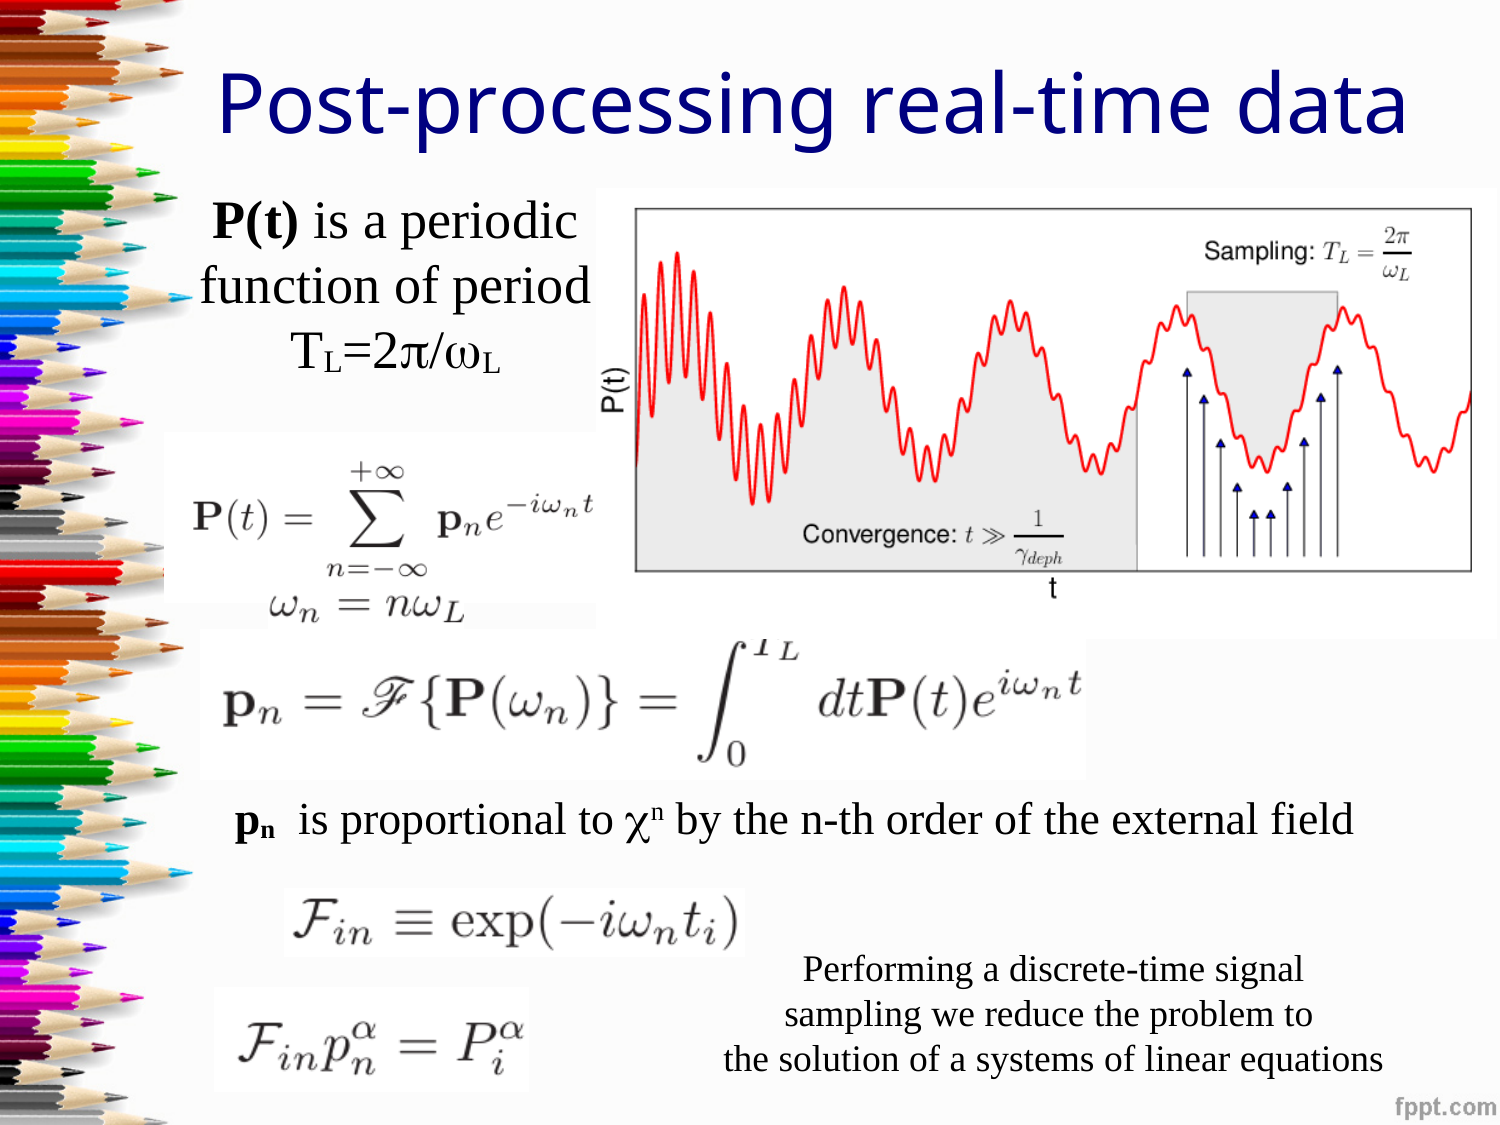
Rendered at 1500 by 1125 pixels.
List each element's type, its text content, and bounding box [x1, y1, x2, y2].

text_box P(t) is a periodic function of period TL=2p/wL [184, 177, 621, 406]
picture [0, 0, 1500, 1125]
text_box pn is proportional to cn by the n-th order of the external field [220, 781, 1382, 867]
text_box Performing a discrete-time signal sampling we reduce the problem to the solution of a systems of linear equations [708, 936, 1400, 1087]
title Post-processing real-time data [138, 6, 1489, 195]
